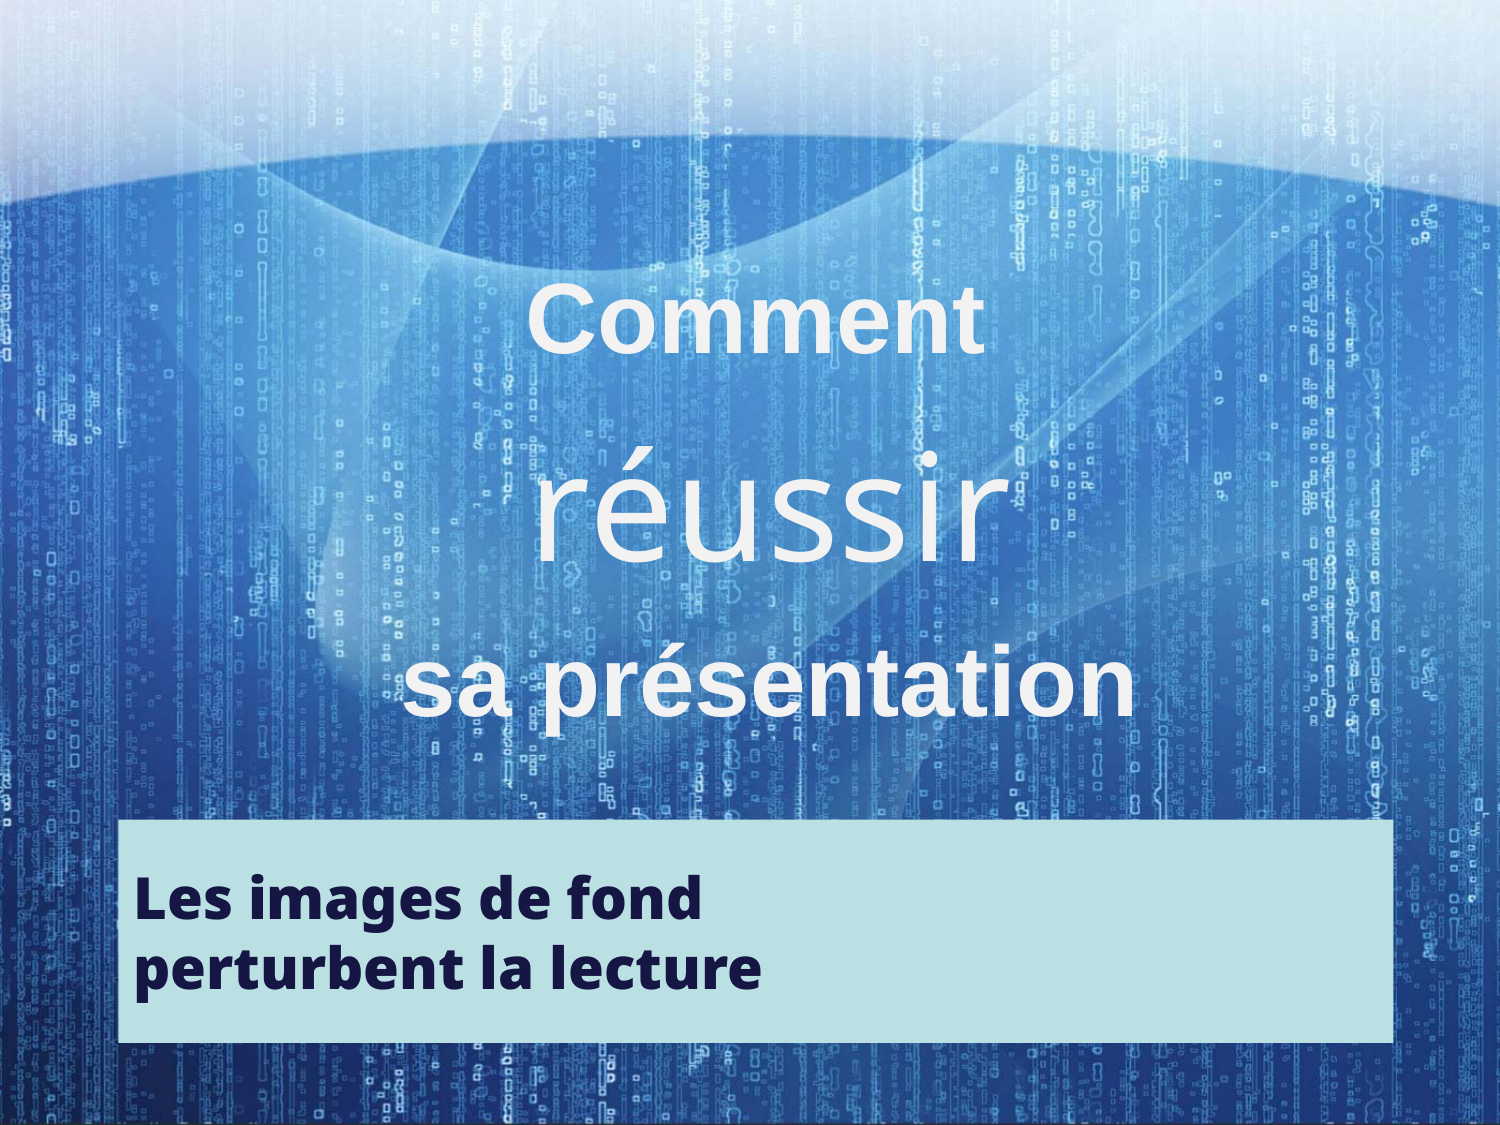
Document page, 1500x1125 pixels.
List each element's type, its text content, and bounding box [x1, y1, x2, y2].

text_box Comment réussir sa présentation [118, 246, 1394, 723]
title Les images de fond perturbent la lecture [118, 819, 1394, 1043]
text_box Comment réussir sa présentation [560, 672, 582, 708]
picture [0, 0, 1500, 1125]
